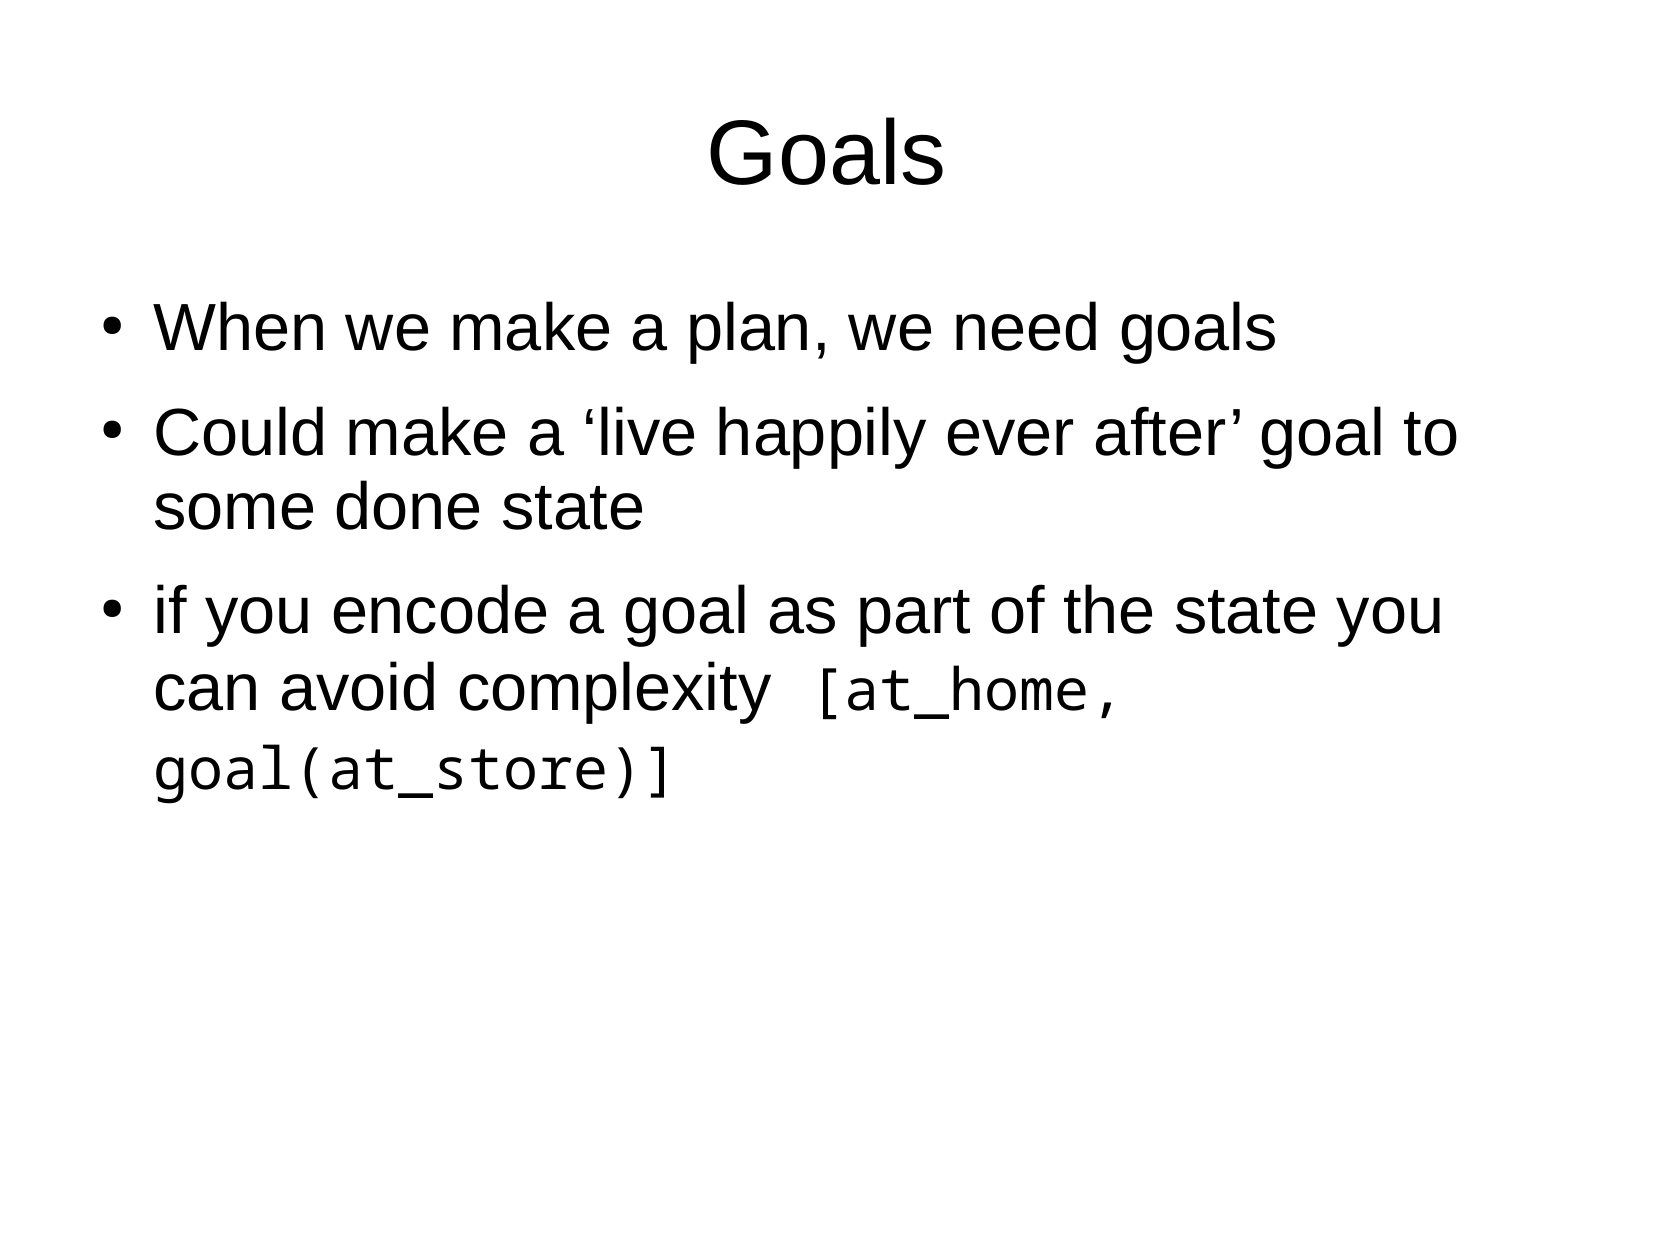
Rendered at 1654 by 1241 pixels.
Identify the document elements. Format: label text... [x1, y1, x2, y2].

title Goals [82, 49, 1571, 257]
list When we make a plan, we need goals Could make a ‘live happily ever after’ goal to some done state if you encode a goal as part of the state you can avoid complexity [at_home, goal(at_store)] [82, 290, 1571, 1010]
